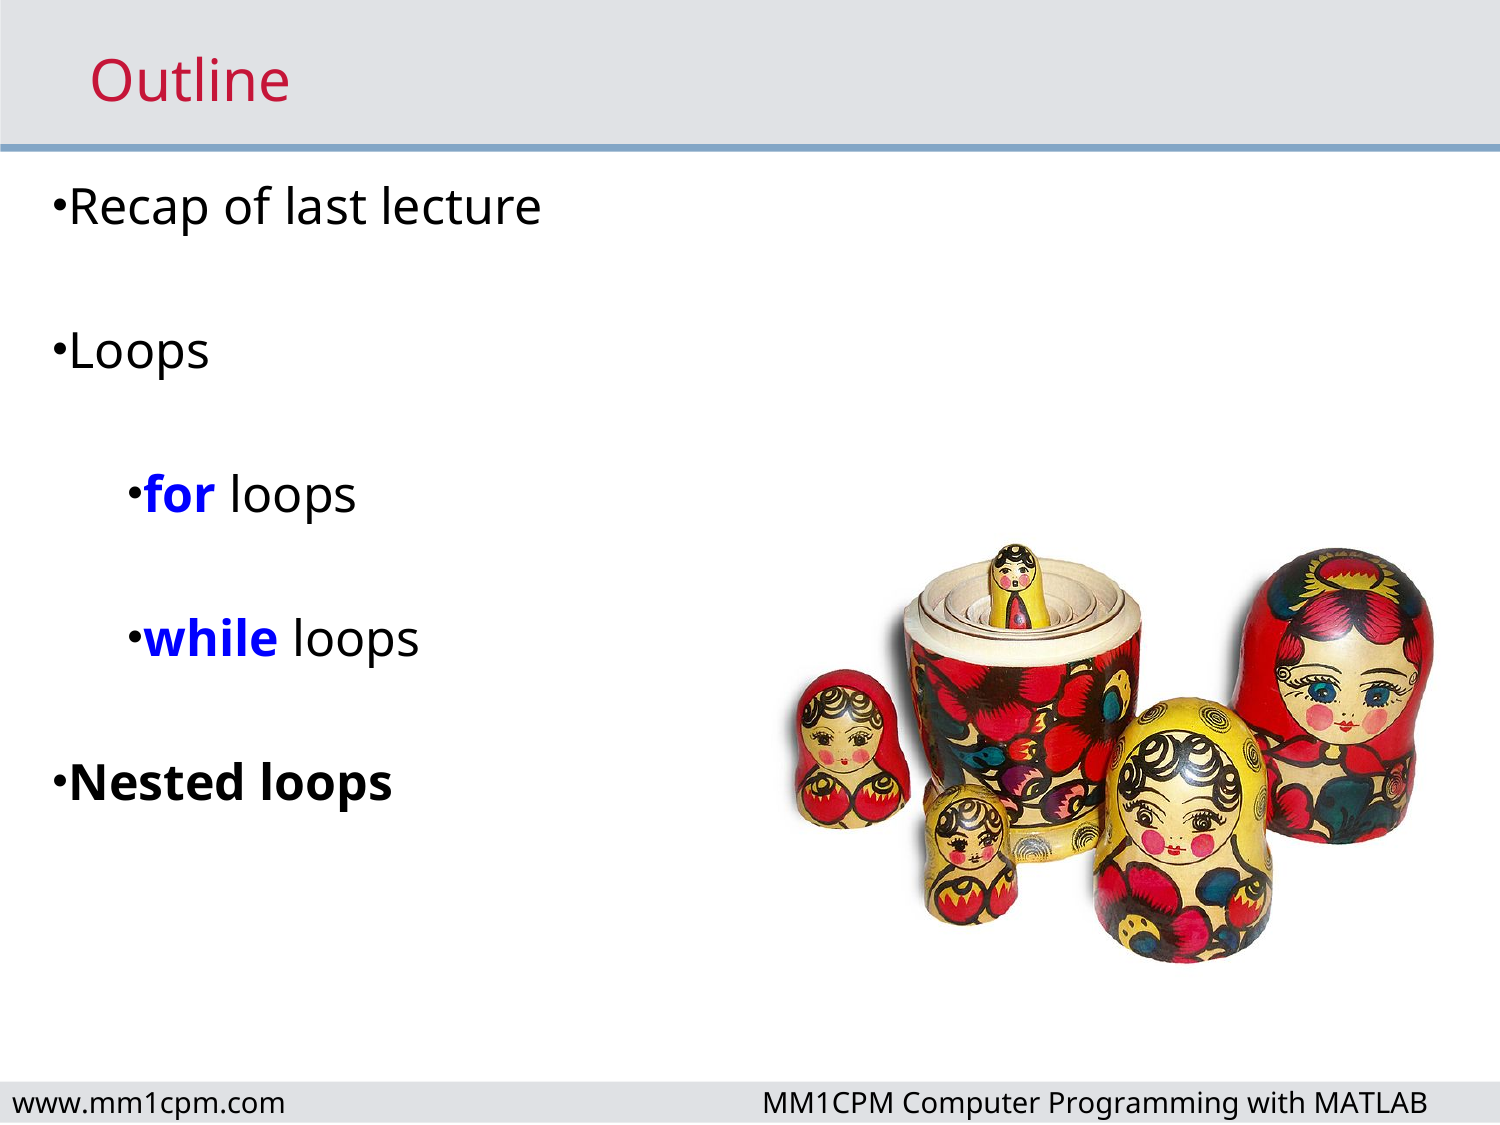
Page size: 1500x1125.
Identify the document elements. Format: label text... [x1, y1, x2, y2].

title Outline [74, 26, 1313, 132]
text_box Recap of last lecture Loops for loops while loops Nested loops [36, 167, 1500, 819]
picture [771, 461, 1467, 1034]
